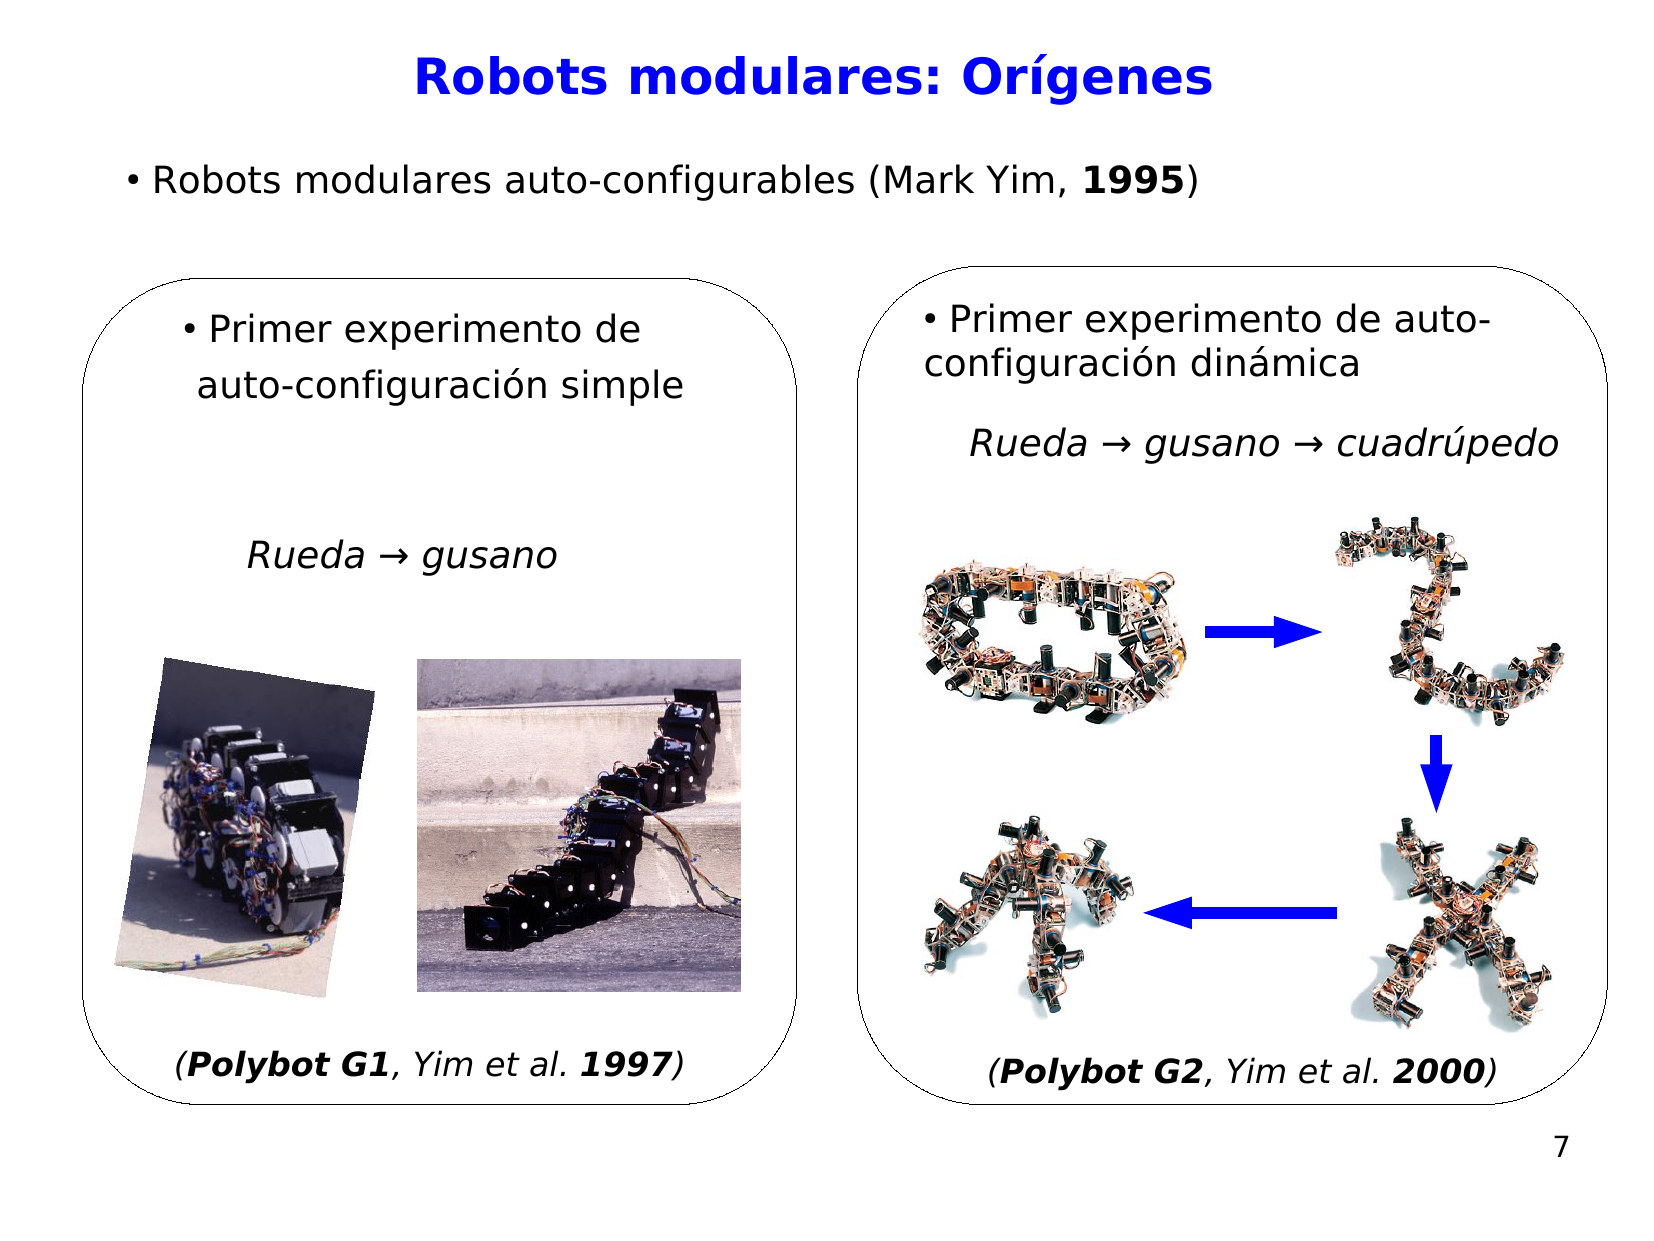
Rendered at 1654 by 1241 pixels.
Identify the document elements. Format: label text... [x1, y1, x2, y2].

text_box Robots modulares auto-configurables (Mark Yim, 1995) [111, 151, 1272, 223]
text_box (Polybot G1, Yim et al. 1997) [159, 1038, 701, 1092]
picture [1331, 513, 1566, 731]
picture [114, 657, 375, 998]
text_box Rueda → gusano → cuadrúpedo [954, 414, 1576, 474]
picture [914, 556, 1191, 727]
picture [1344, 813, 1555, 1035]
text_box Rueda → gusano [232, 526, 574, 585]
text_box (Polybot G2, Yim et al. 2000) [972, 1044, 1514, 1099]
text_box Primer experimento de auto-configuración dinámica [908, 290, 1603, 393]
text_box Primer experimento de auto-configuración simple [168, 300, 714, 415]
picture [921, 812, 1137, 1023]
text_box Robots modulares: Orígenes [398, 40, 1231, 114]
picture [417, 659, 741, 992]
